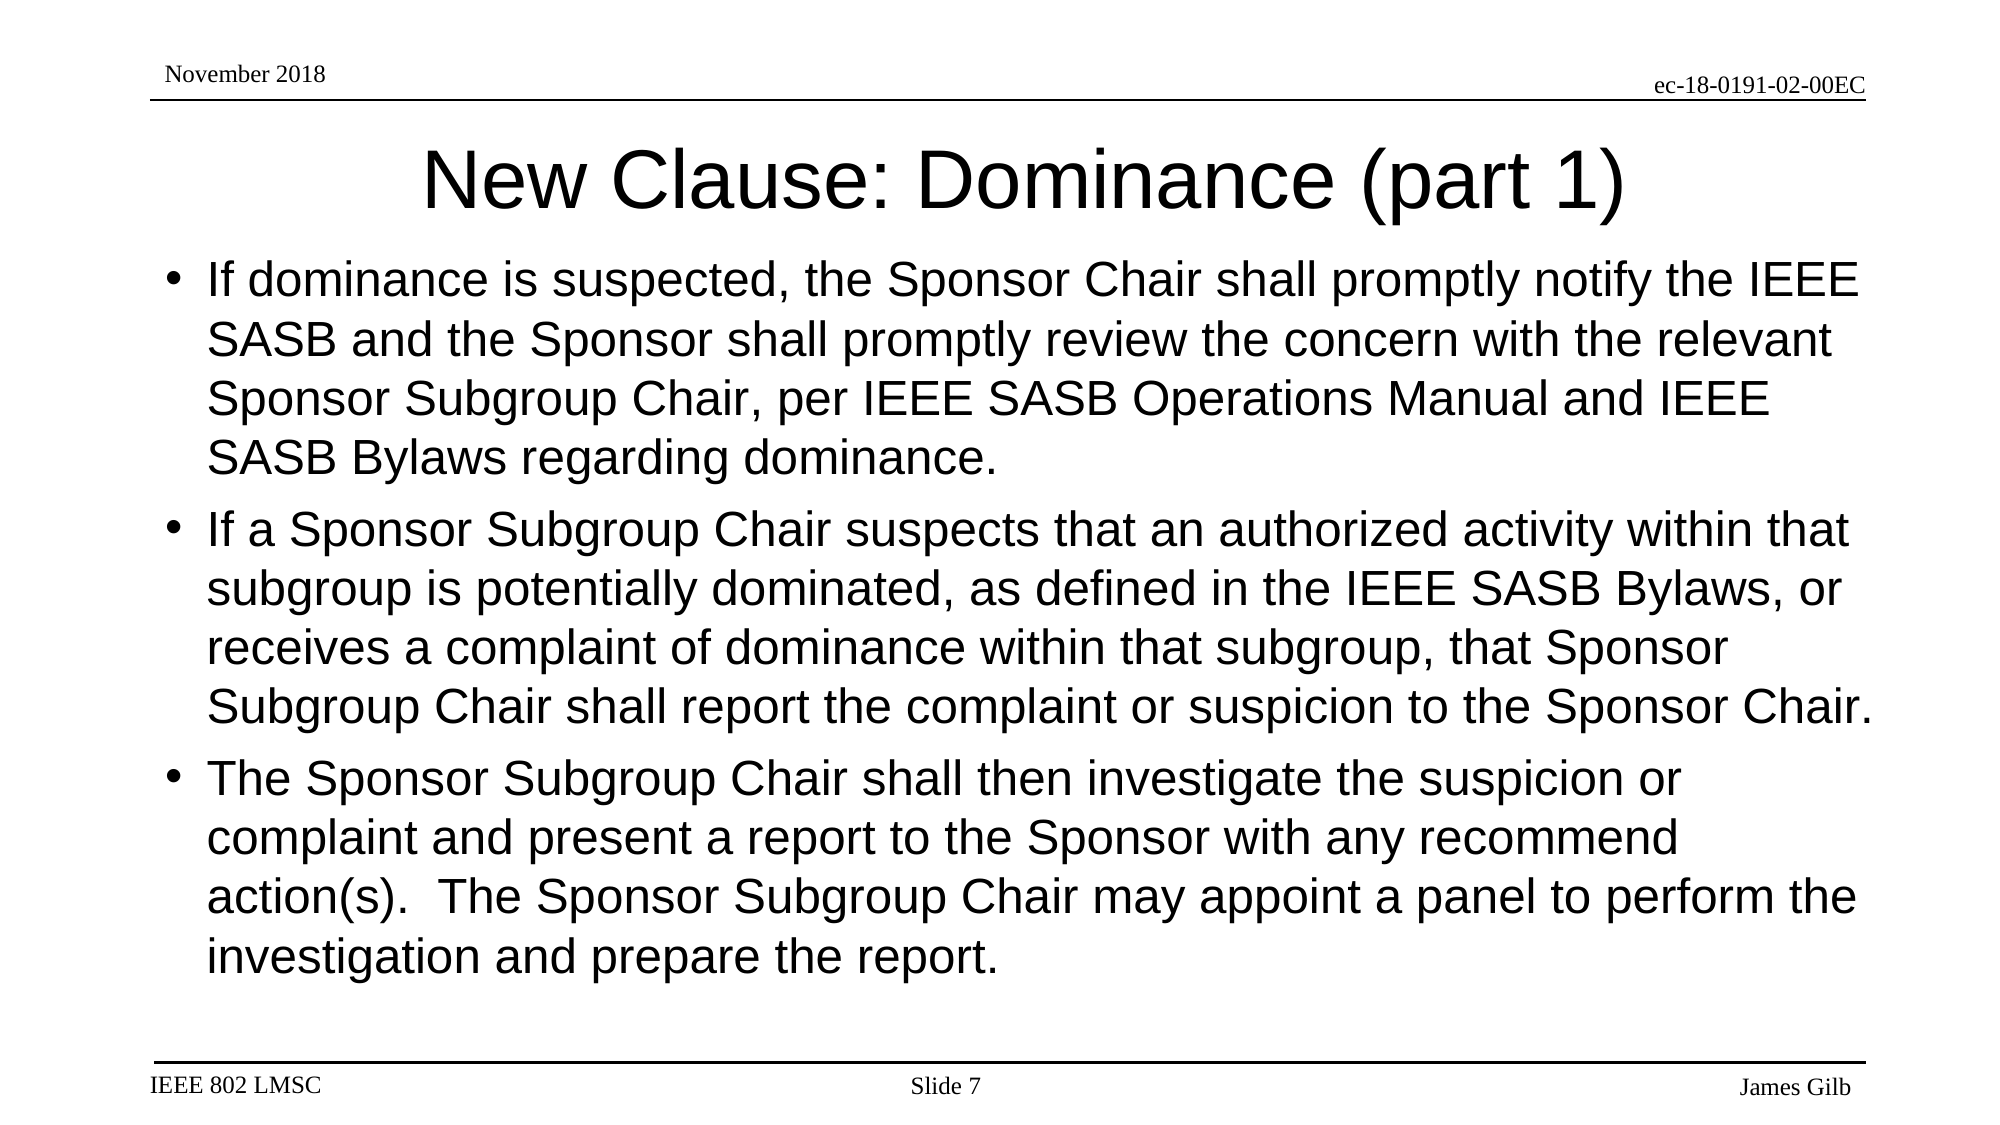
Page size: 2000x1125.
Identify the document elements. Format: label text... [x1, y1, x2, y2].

list If dominance is suspected, the Sponsor Chair shall promptly notify the IEEE SASB and the Sponsor shall promptly review the concern with the relevant Sponsor Subgroup Chair, per IEEE SASB Operations Manual and IEEE SASB Bylaws regarding dominance. If a Sponsor Subgroup Chair suspects that an authorized activity within that subgroup is potentially dominated, as defined in the IEEE SASB Bylaws, or receives a complaint of dominance within that subgroup, that Sponsor Subgroup Chair shall report the complaint or suspicion to the Sponsor Chair. The Sponsor Subgroup Chair shall then investigate the suspicion or complaint and present a report to the Sponsor with any recommend action(s). The Sponsor Subgroup Chair may appoint a panel to perform the investigation and prepare the report. [149, 239, 1900, 1051]
title New Clause: Dominance (part 1) [149, 112, 1900, 238]
